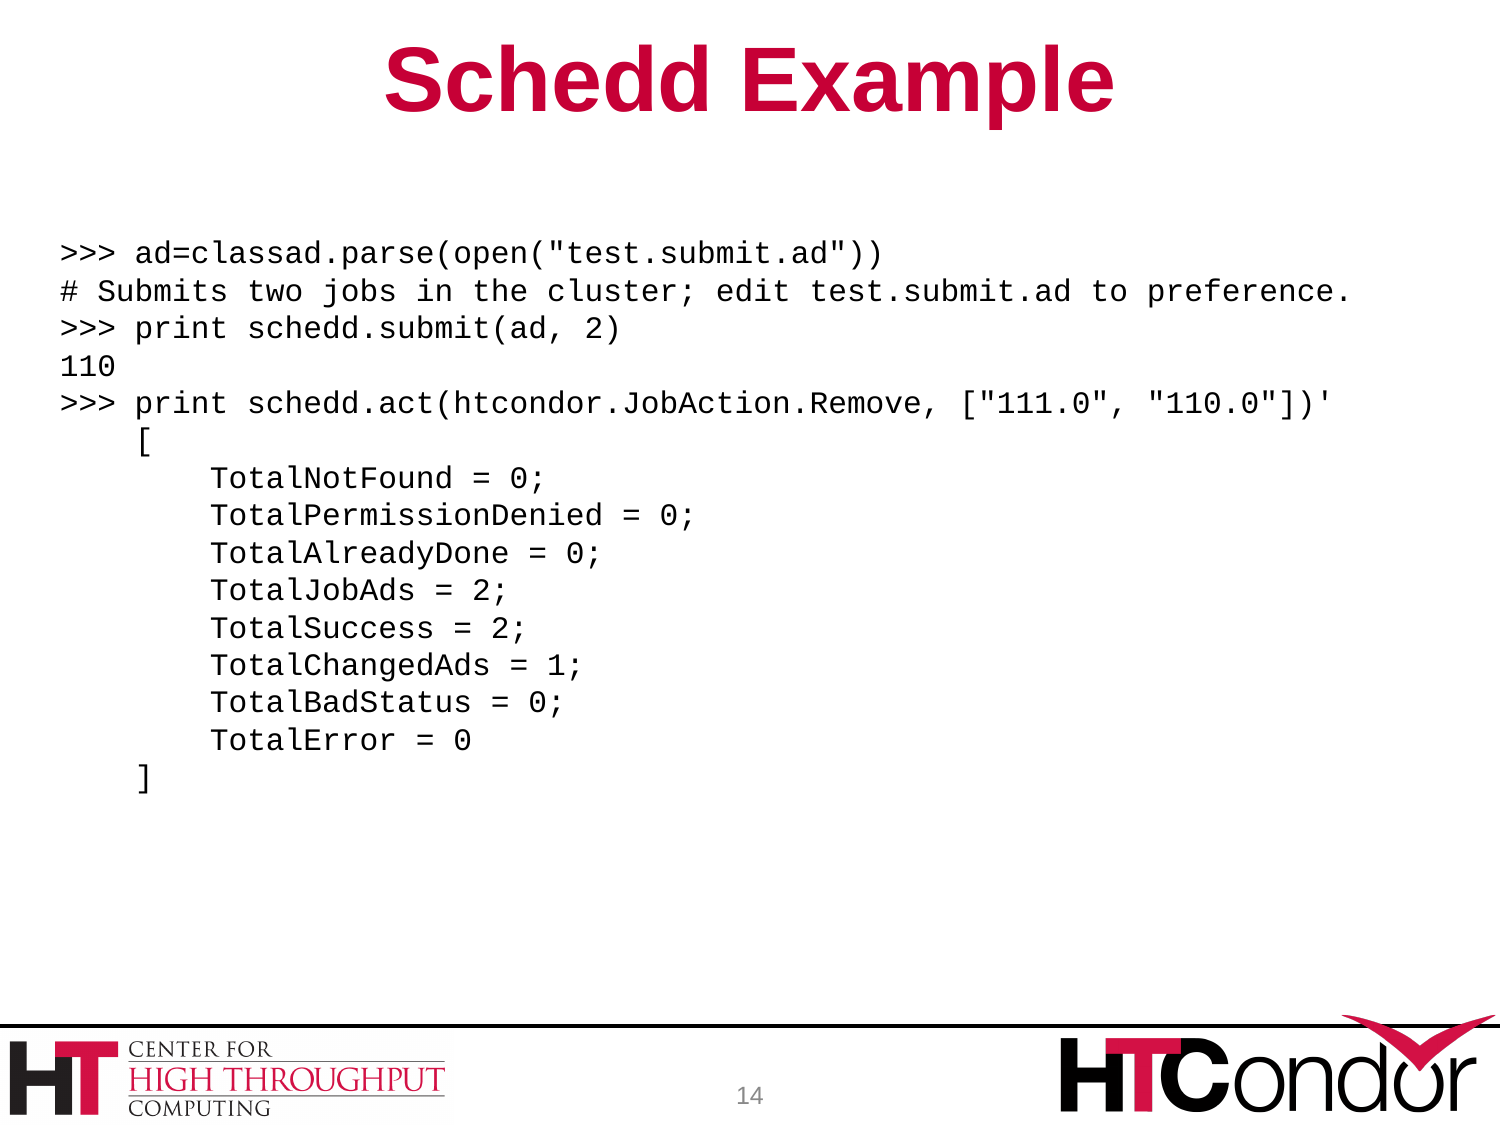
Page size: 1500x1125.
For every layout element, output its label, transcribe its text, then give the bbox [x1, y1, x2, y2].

title Schedd Example [0, 0, 1500, 150]
text_box <number> [575, 1065, 926, 1125]
picture [1055, 1014, 1500, 1119]
text_box >>> ad=classad.parse(open("test.submit.ad")) # Submits two jobs in the cluster; edit test.submit.ad to preference. >>> print schedd.submit(ad, 2) 110 >>> print schedd.act(htcondor.JobAction.Remove, ["111.0", "110.0"])' [ TotalNotFound = 0; TotalPermissionDenied = 0; TotalAlreadyDone = 0; TotalJobAds = 2; TotalSuccess = 2; TotalChangedAds = 1; TotalBadStatus = 0; TotalError = 0 ] [45, 224, 1416, 886]
picture [0, 1029, 454, 1125]
